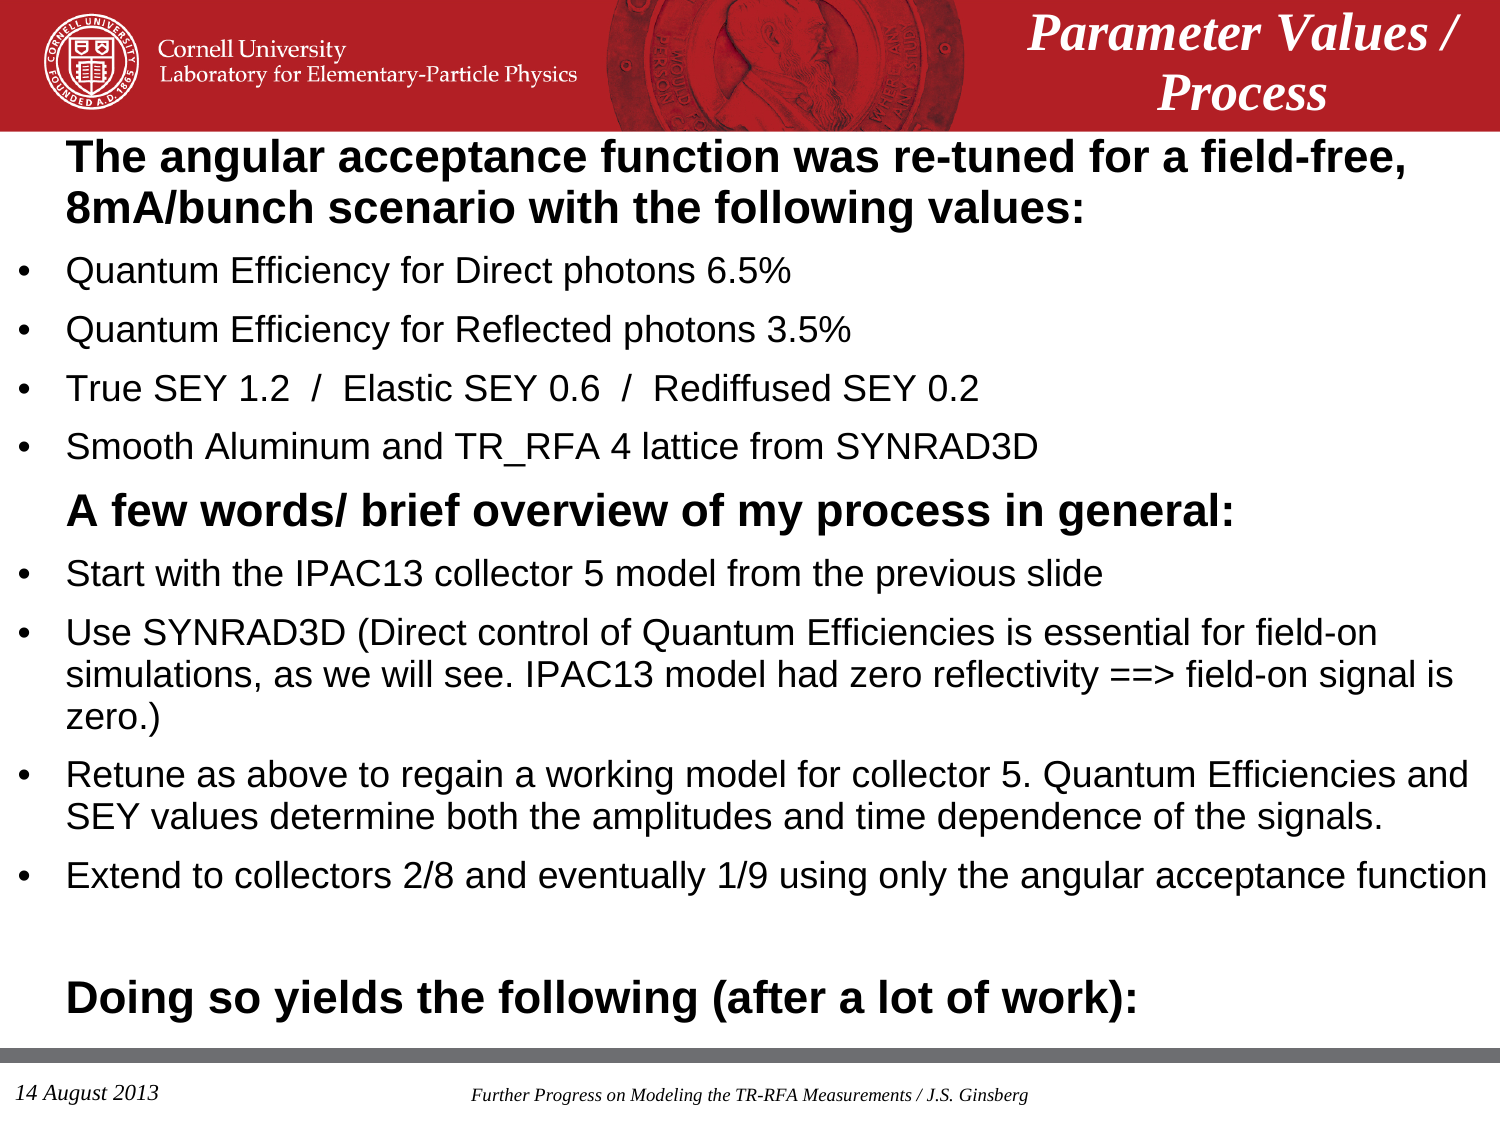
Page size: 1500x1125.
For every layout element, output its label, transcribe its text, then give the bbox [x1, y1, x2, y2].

list The angular acceptance function was re-tuned for a field-free, 8mA/bunch scenario with the following values: Quantum Efficiency for Direct photons 6.5% Quantum Efficiency for Reflected photons 3.5% True SEY 1.2 / Elastic SEY 0.6 / Rediffused SEY 0.2 Smooth Aluminum and TR_RFA 4 lattice from SYNRAD3D A few words/ brief overview of my process in general: Start with the IPAC13 collector 5 model from the previous slide Use SYNRAD3D (Direct control of Quantum Efficiencies is essential for field-on simulations, as we will see. IPAC13 model had zero reflectivity ==> field-on signal is zero.) Retune as above to regain a working model for collector 5. Quantum Efficiencies and SEY values determine both the amplitudes and time dependence of the signals. Extend to collectors 2/8 and eventually 1/9 using only the angular acceptance function Doing so yields the following (after a lot of work): [17, 130, 1500, 1023]
title Parameter Values / Process [834, 0, 1500, 130]
picture [0, 0, 834, 132]
